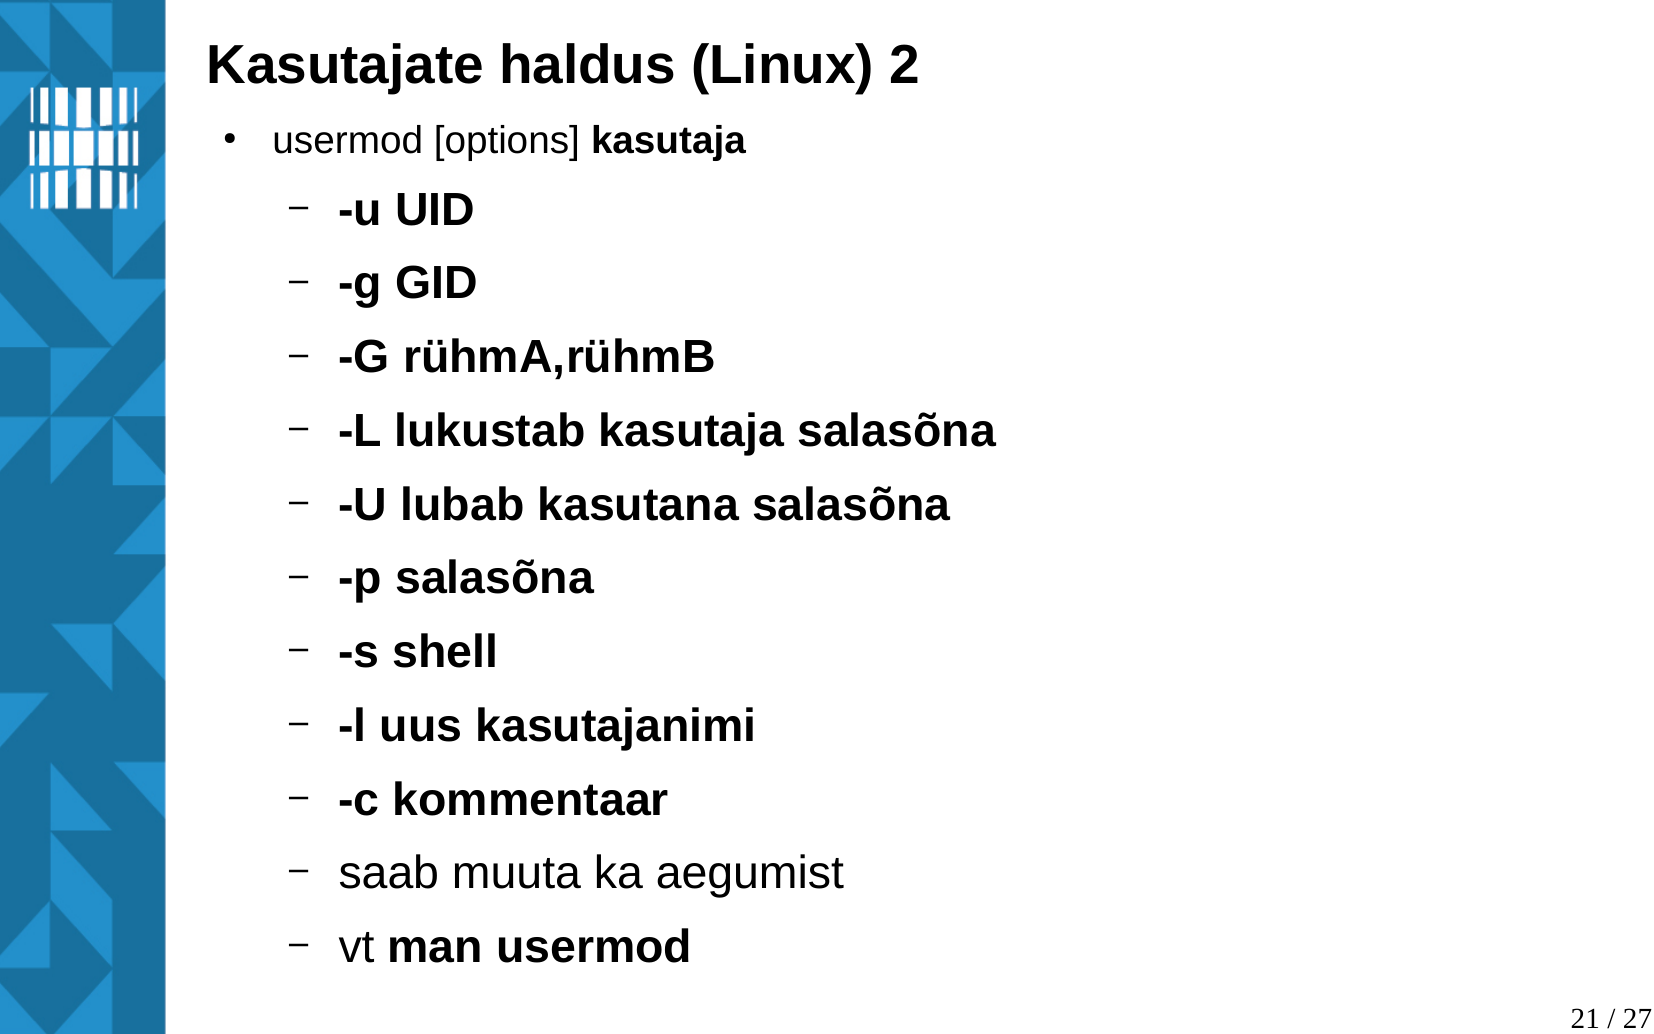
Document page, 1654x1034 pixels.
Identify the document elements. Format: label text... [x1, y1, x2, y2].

title Kasutajate haldus (Linux) 2 [206, 34, 1506, 96]
list usermod [options] kasutaja -u UID -g GID -G rühmA,rühmB -L lukustab kasutaja salasõna -U lubab kasutana salasõna -p salasõna -s shell -l uus kasutajanimi -c kommentaar saab muuta ka aegumist vt man usermod [206, 118, 1595, 975]
